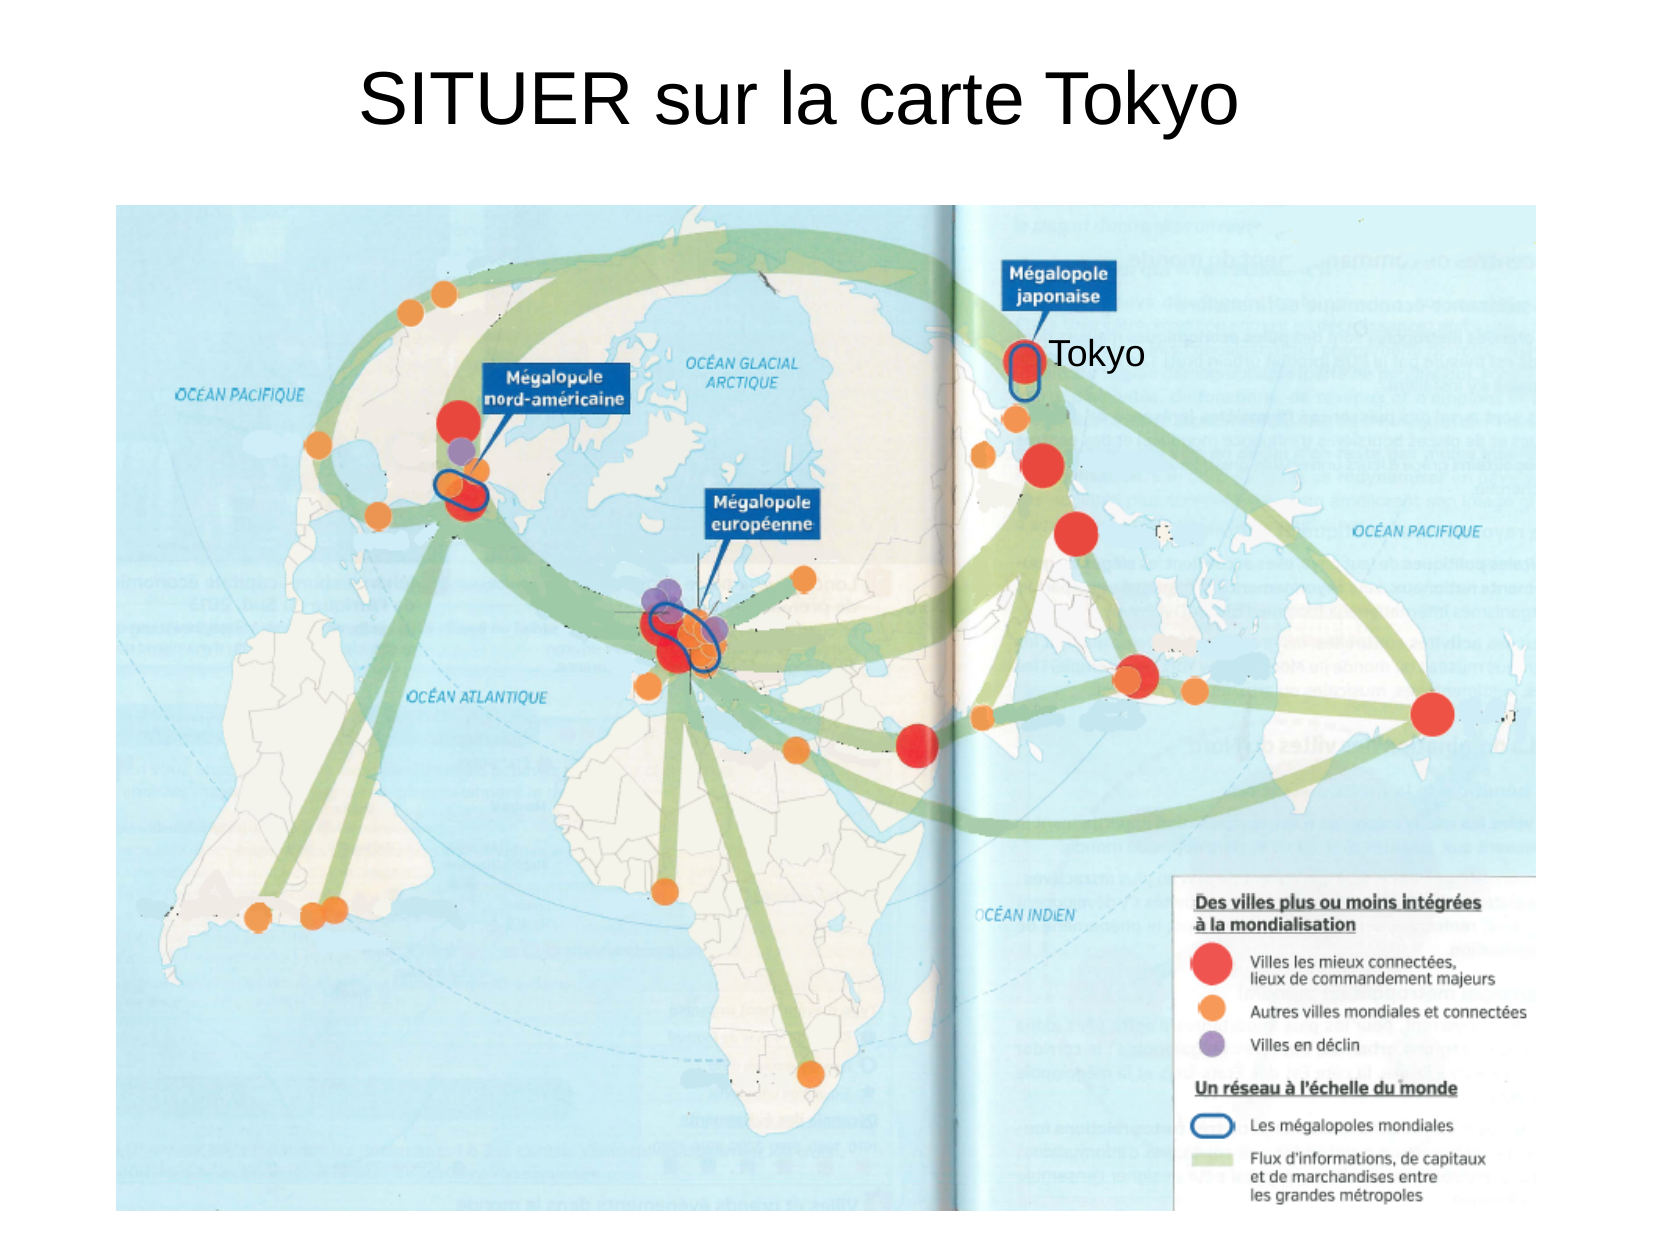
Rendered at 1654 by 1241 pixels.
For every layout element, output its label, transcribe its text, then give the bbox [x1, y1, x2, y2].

picture [116, 205, 1536, 1211]
text_box Tokyo [1033, 324, 1241, 382]
title SITUER sur la carte Tokyo [29, 49, 1571, 148]
